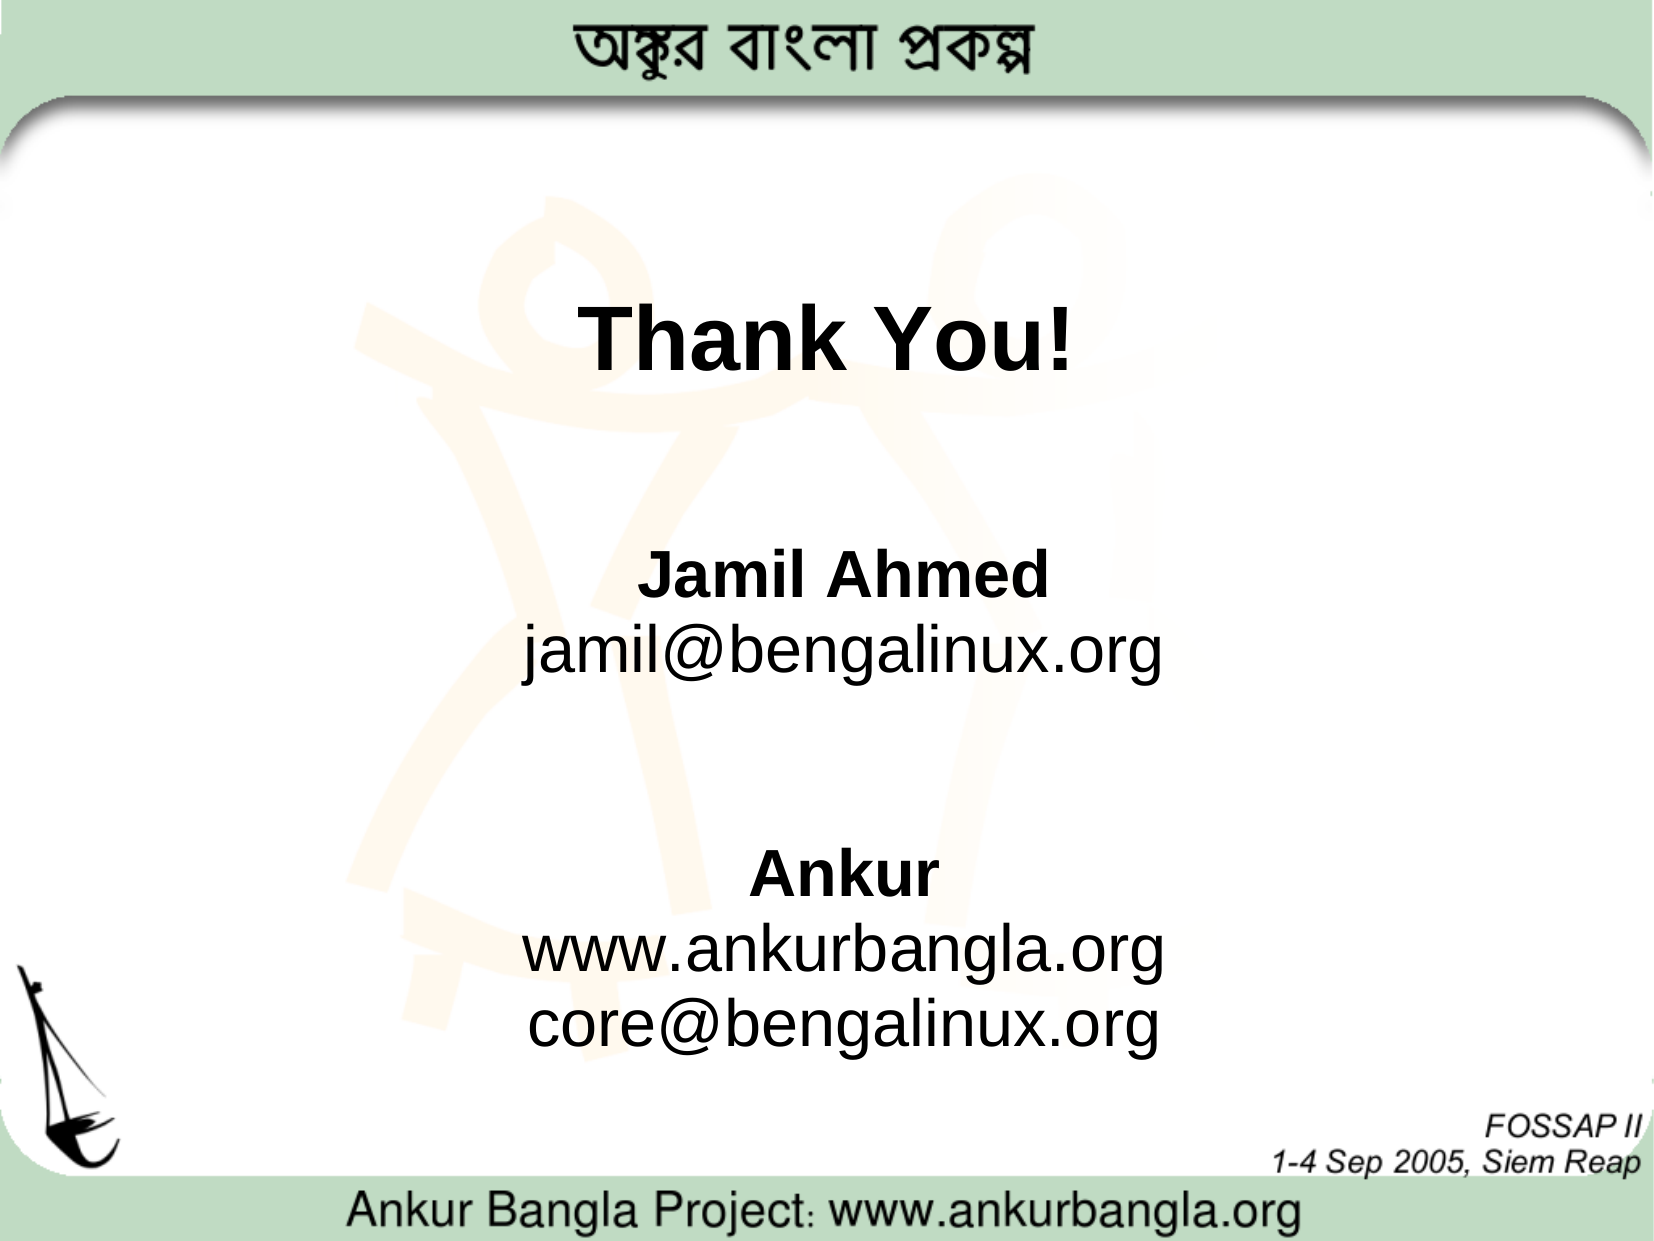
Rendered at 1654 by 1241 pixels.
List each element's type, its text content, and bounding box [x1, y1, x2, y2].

title Thank You! [121, 235, 1534, 443]
picture [0, 0, 1654, 1241]
subtitle Jamil Ahmed jamil@bengalinux.org Ankur www.ankurbangla.org core@bengalinux.org [82, 536, 1571, 1061]
